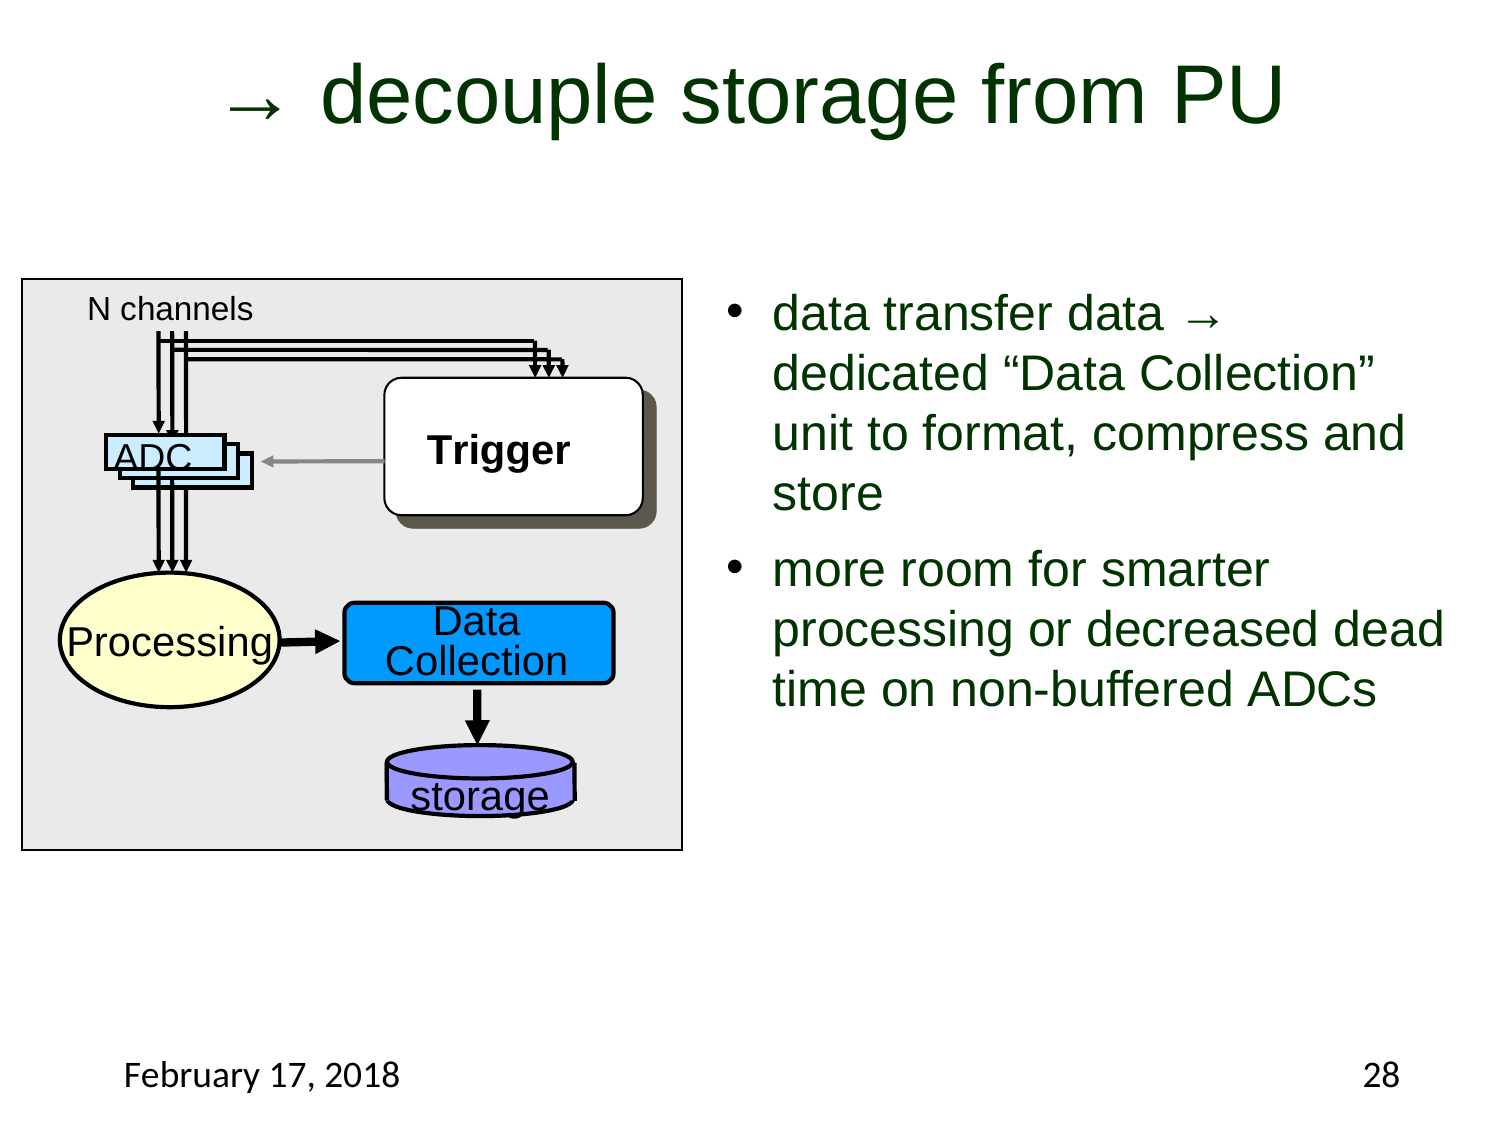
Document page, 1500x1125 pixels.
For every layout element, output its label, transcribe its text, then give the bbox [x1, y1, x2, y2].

title → decouple storage from PU [6, 0, 1495, 180]
text_box [22, 278, 683, 851]
text_box Processing [59, 572, 280, 708]
text_box N channels [71, 279, 270, 335]
text_box ADC [98, 425, 228, 486]
list data transfer data → dedicated “Data Collection” unit to format, compress and store more room for smarter processing or decreased dead time on non-buffered ADCs [711, 272, 1473, 1091]
text_box Data Collection [369, 595, 584, 691]
text_box storage [395, 761, 566, 827]
text_box Trigger [411, 414, 586, 481]
